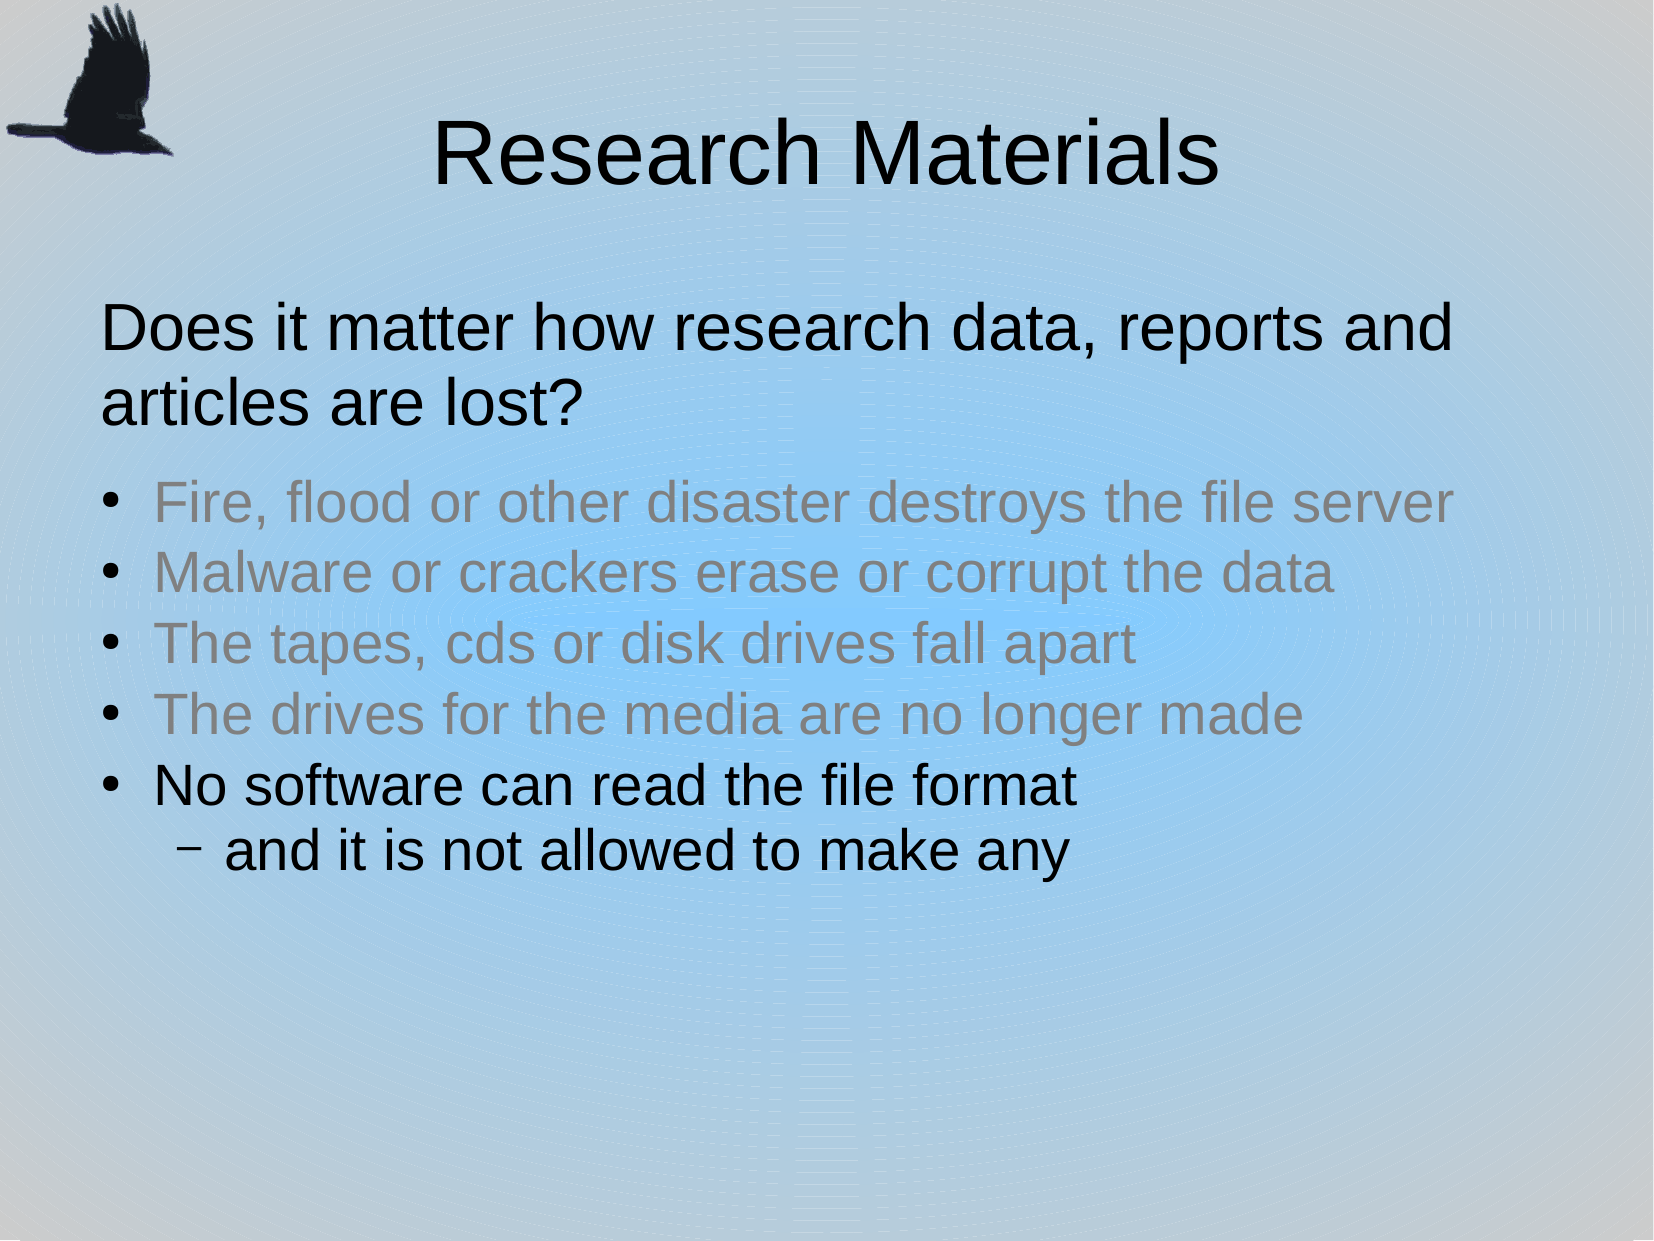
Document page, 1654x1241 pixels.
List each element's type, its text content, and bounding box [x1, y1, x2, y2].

picture [0, 0, 178, 160]
title Research Materials [82, 56, 1571, 250]
list Does it matter how research data, reports and articles are lost? Fire, flood or other disaster destroys the file server Malware or crackers erase or corrupt the data The tapes, cds or disk drives fall apart The drives for the media are no longer made No software can read the file format and it is not allowed to make any [82, 290, 1571, 1094]
